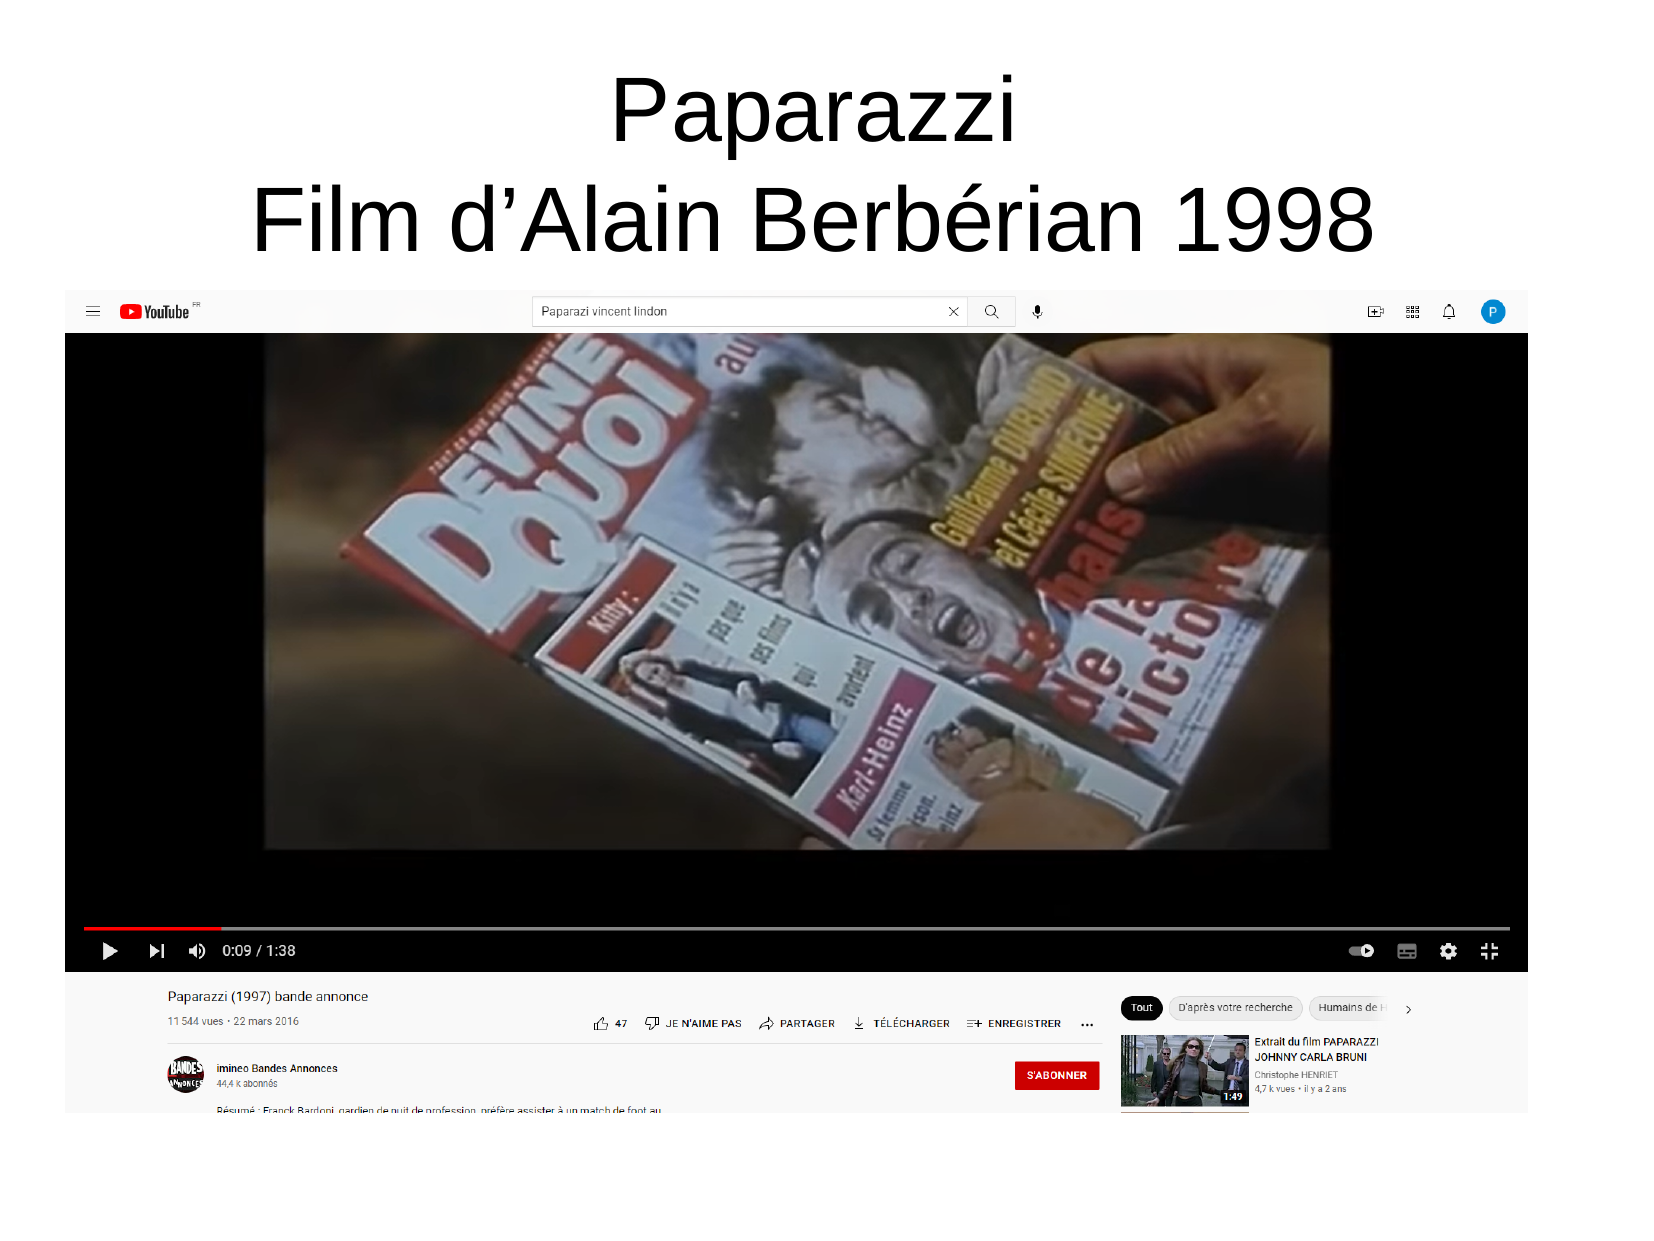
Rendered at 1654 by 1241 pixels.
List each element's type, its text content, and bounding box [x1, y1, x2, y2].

title Paparazzi Film d’Alain Berbérian 1998 [82, 49, 1571, 257]
picture [65, 290, 1528, 1113]
